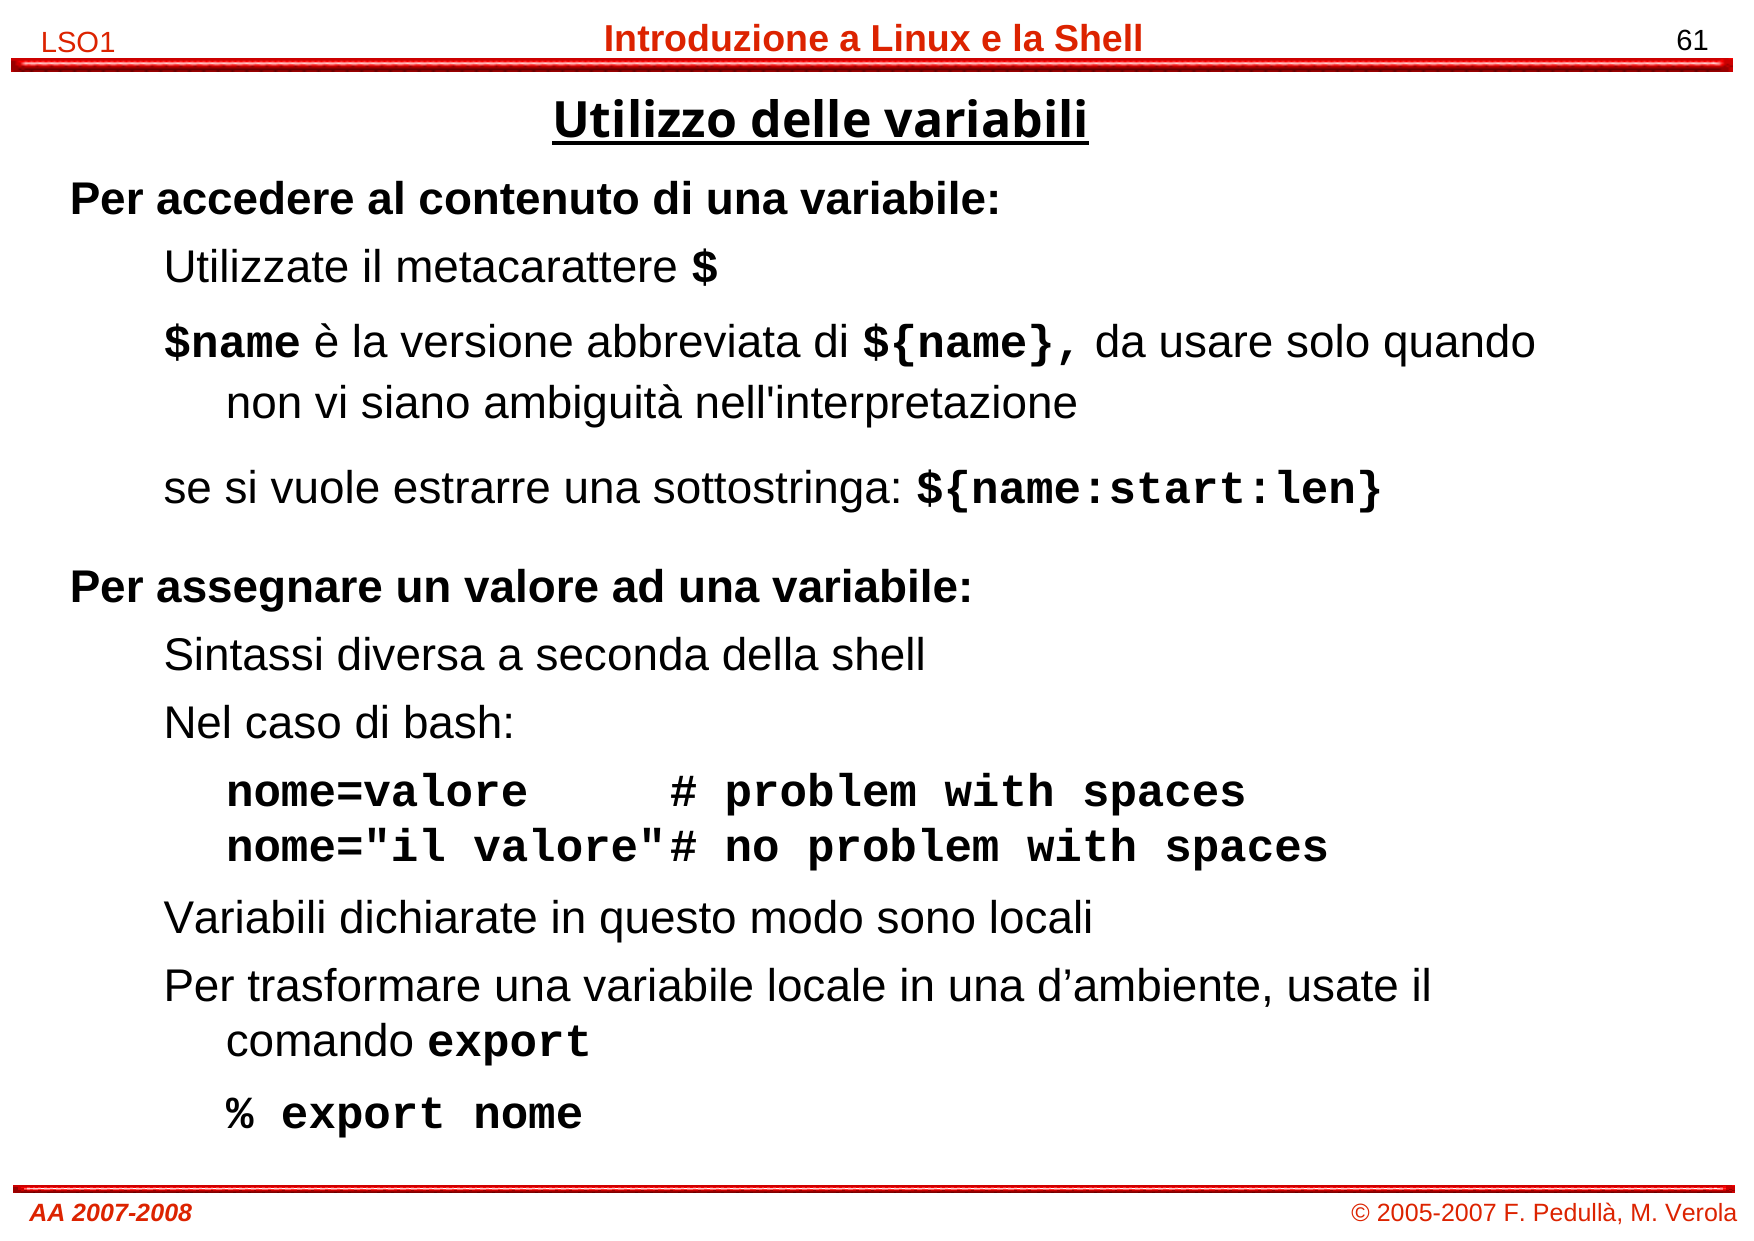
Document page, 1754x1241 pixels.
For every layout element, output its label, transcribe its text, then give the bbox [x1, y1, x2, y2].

list Per accedere al contenuto di una variabile: Utilizzate il metacarattere $ $name è la versione abbreviata di ${name}, da usare solo quando non vi siano ambiguità nell'interpretazione se si vuole estrarre una sottostringa: ${name:start:len} Per assegnare un valore ad una variabile: Sintassi diversa a seconda della shell Nel caso di bash: nome=valore # problem with spaces nome="il valore" # no problem with spaces Variabili dichiarate in questo modo sono locali Per trasformare una variabile locale in una d’ambiente, usate il comando export % export nome [55, 161, 1599, 1151]
picture [13, 1185, 1735, 1193]
picture [11, 58, 1733, 72]
title Utilizzo delle variabili [517, 72, 1124, 161]
